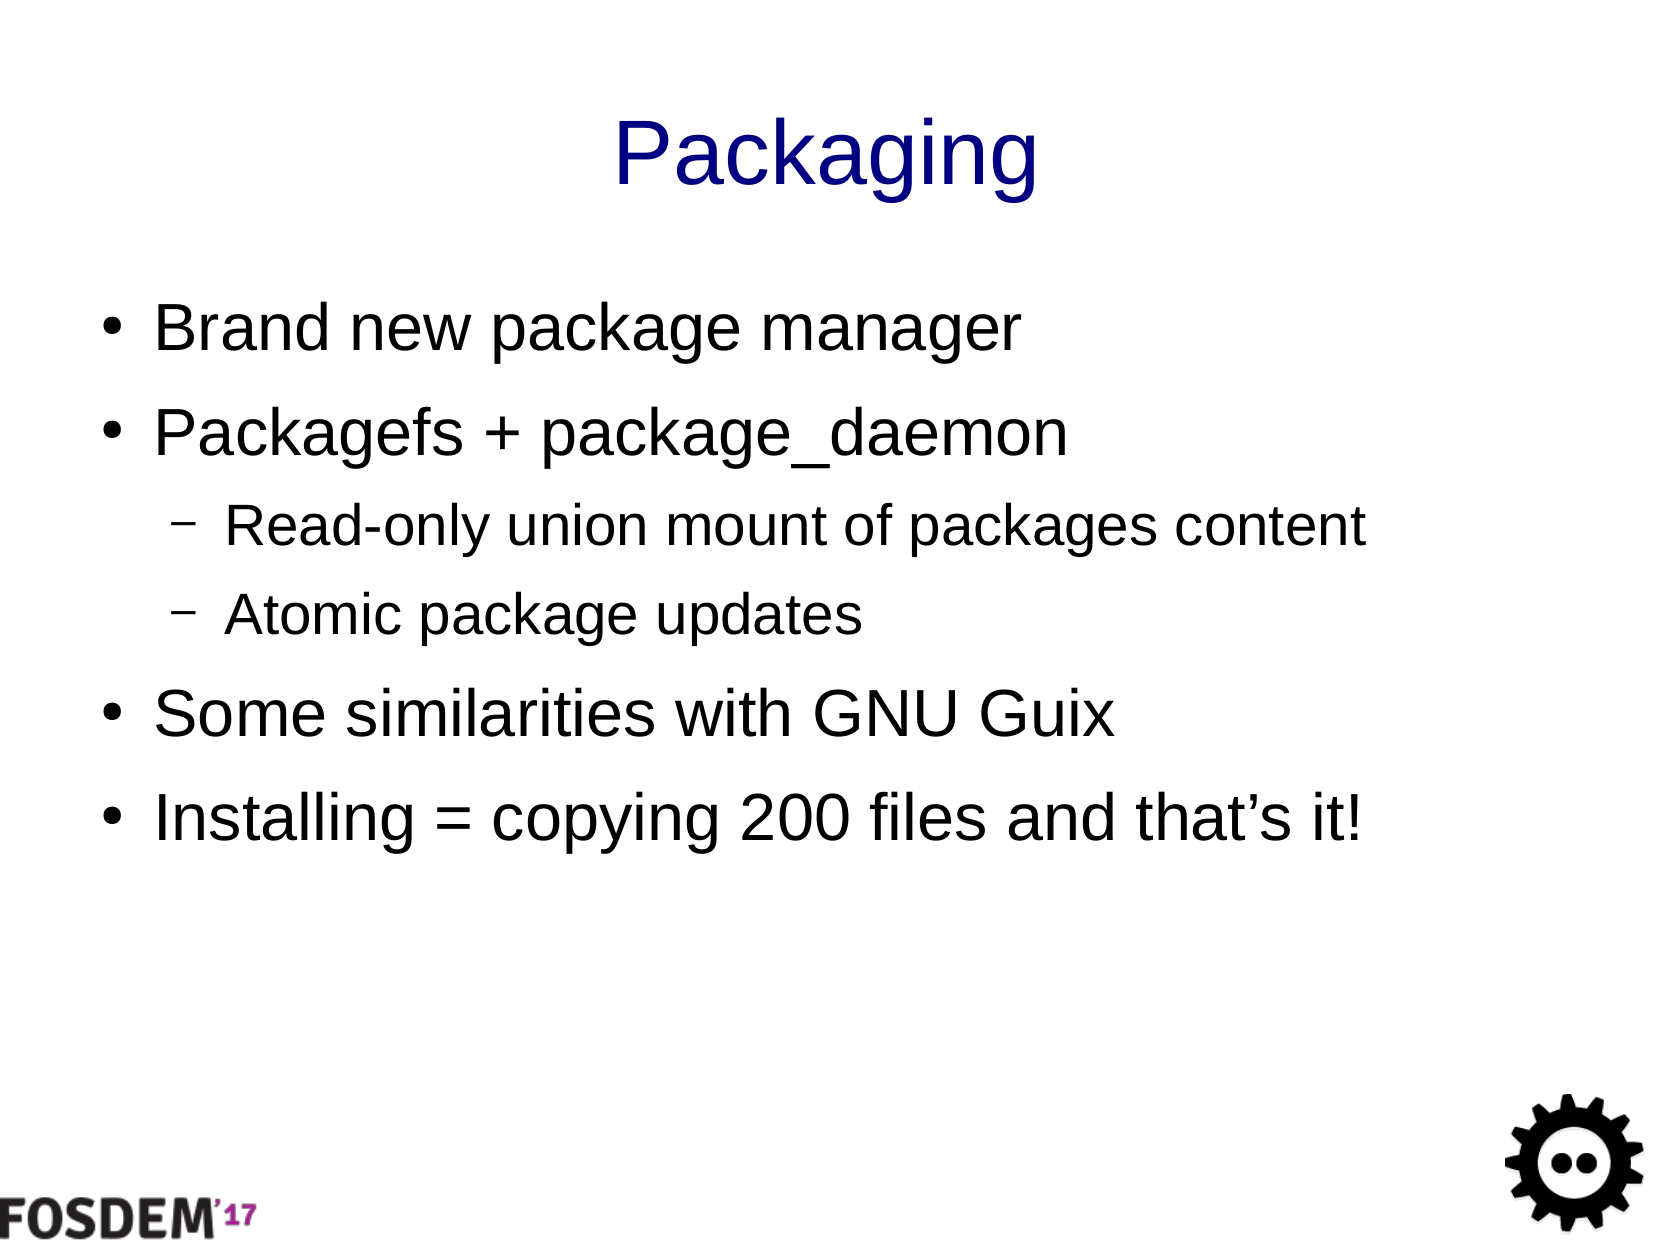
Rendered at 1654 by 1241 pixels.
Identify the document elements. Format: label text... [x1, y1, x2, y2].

list Brand new package manager Packagefs + package_daemon Read-only union mount of packages content Atomic package updates Some similarities with GNU Guix Installing = copying 200 files and that’s it! [82, 290, 1571, 1010]
picture [0, 1196, 258, 1241]
title Packaging [82, 49, 1571, 257]
picture [1505, 1094, 1648, 1235]
